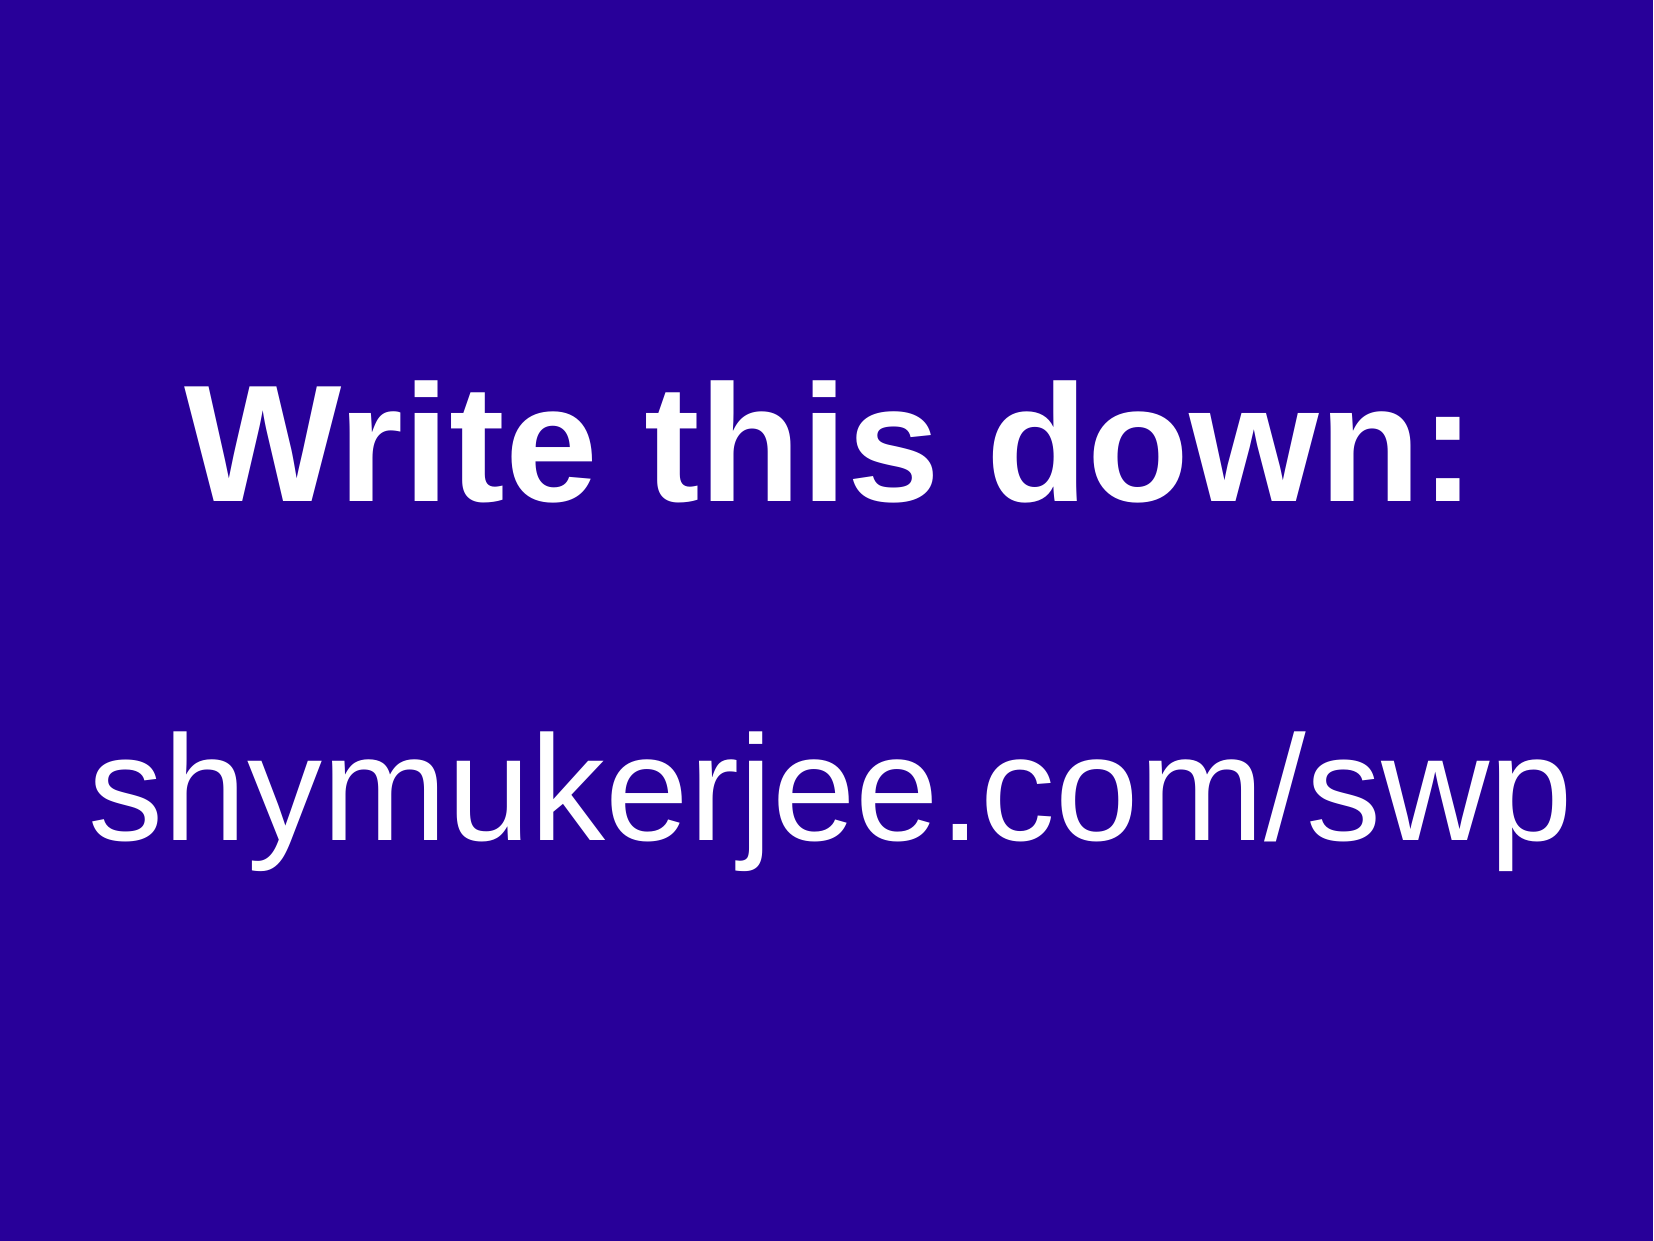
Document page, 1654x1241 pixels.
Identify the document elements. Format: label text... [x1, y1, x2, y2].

title Write this down: shymukerjee.com/swp [87, 350, 1576, 872]
